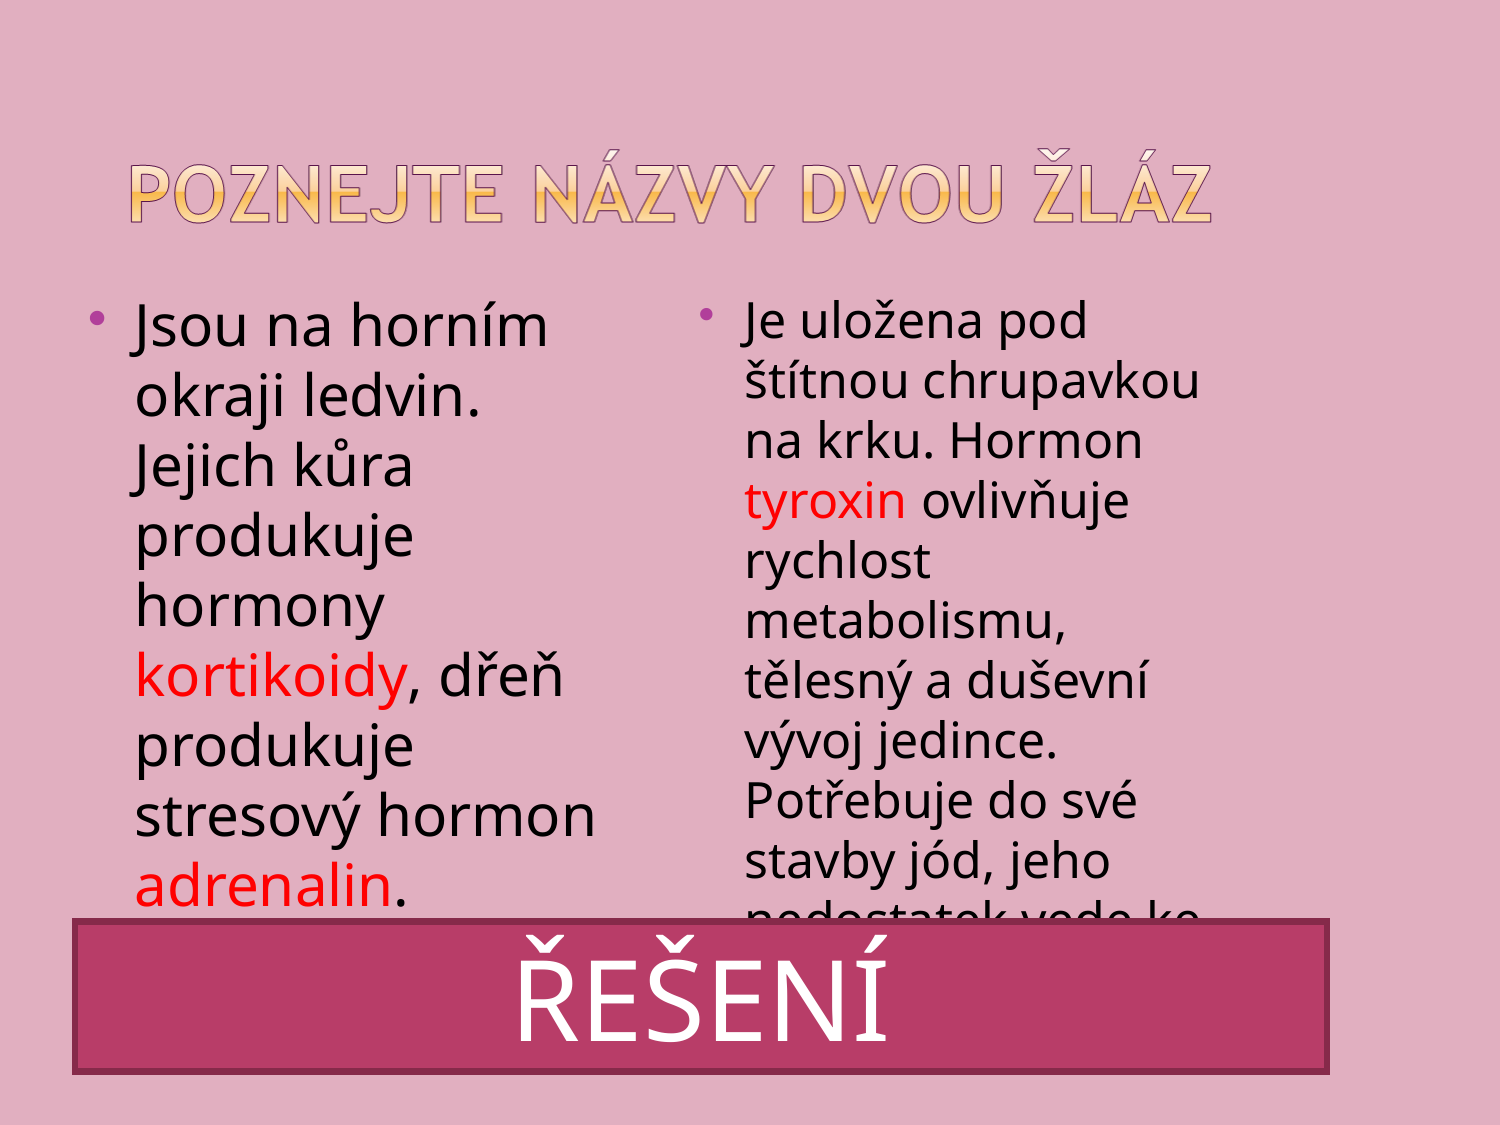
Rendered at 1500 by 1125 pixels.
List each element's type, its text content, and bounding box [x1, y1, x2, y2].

list Je uložena pod štítnou chrupavkou na krku. Hormon tyroxin ovlivňuje rychlost metabolismu, tělesný a duševní vývoj jedince. Potřebuje do své stavby jód, jeho nedostatek vede ke struma (vole). [685, 280, 1263, 921]
text_box [75, 53, 1264, 289]
text_box ŘEŠENÍ [75, 921, 1328, 1072]
list Jsou na horním okraji ledvin. Jejich kůra produkuje hormony kortikoidy, dřeň produkuje stresový hormon adrenalin. [74, 280, 653, 956]
